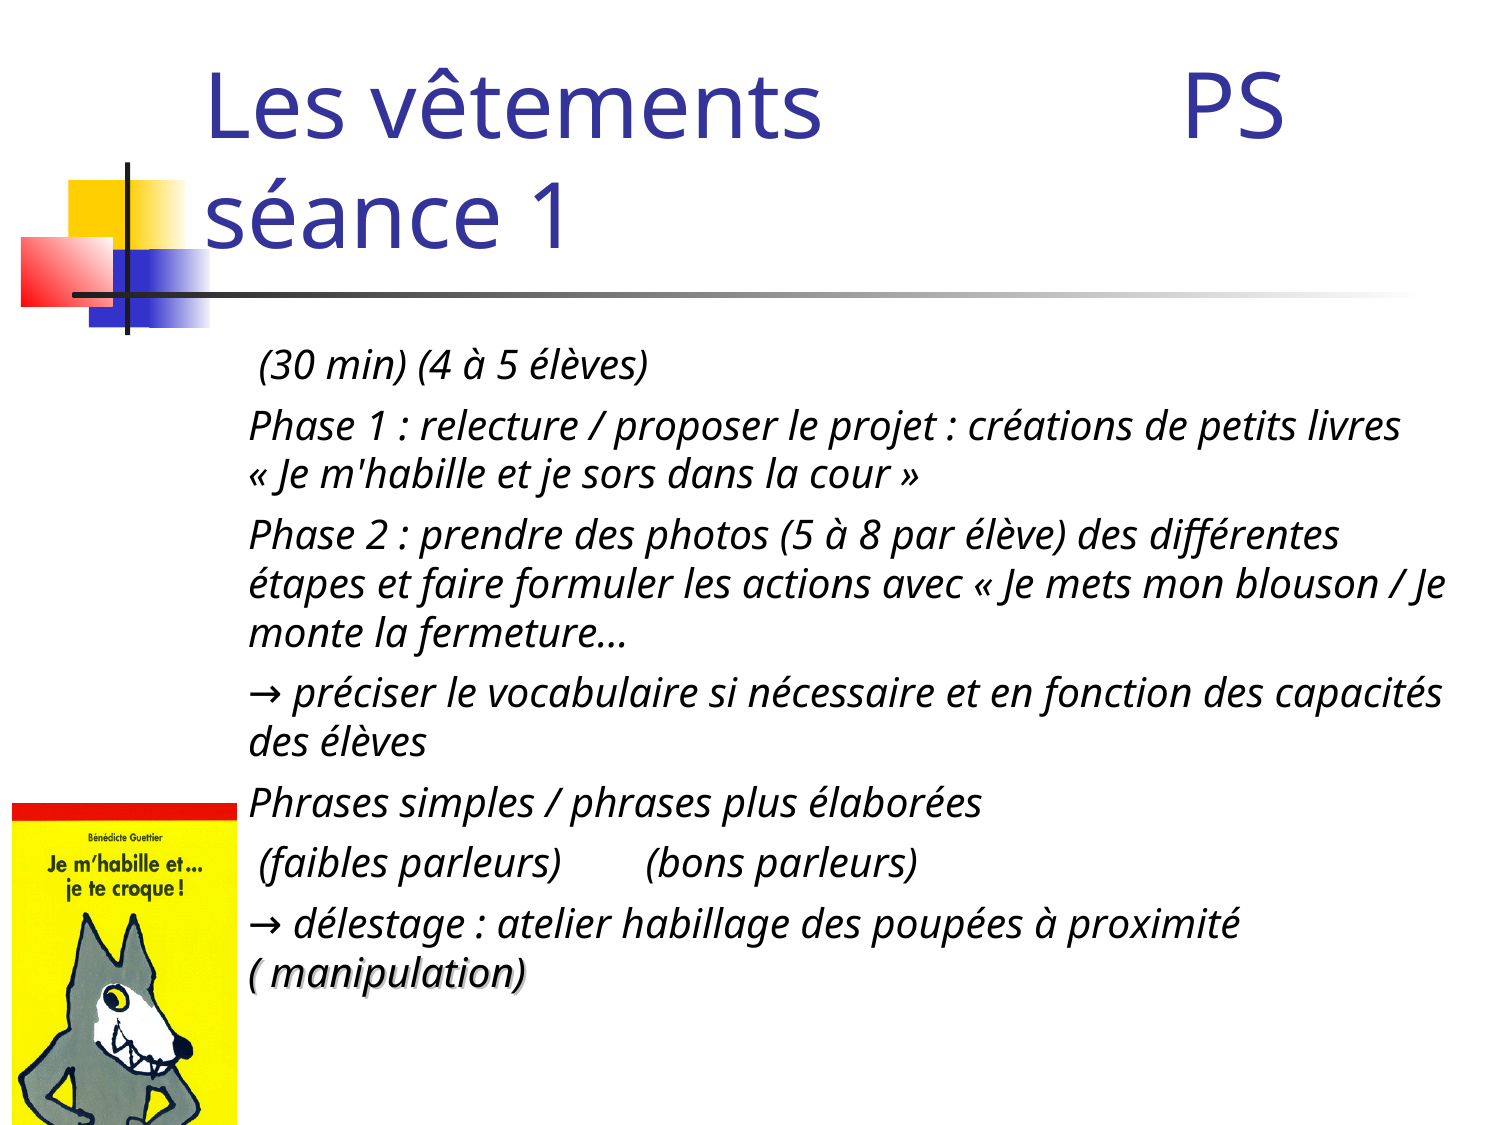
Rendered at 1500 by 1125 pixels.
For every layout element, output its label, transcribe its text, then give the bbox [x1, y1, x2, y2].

list (30 min) (4 à 5 élèves) Phase 1 : relecture / proposer le projet : créations de petits livres « Je m'habille et je sors dans la cour » Phase 2 : prendre des photos (5 à 8 par élève) des différentes étapes et faire formuler les actions avec « Je mets mon blouson / Je monte la fermeture... → préciser le vocabulaire si nécessaire et en fonction des capacités des élèves Phrases simples / phrases plus élaborées (faibles parleurs) (bons parleurs) → délestage : atelier habillage des poupées à proximité ( manipulation) [193, 330, 1469, 1006]
title Les vêtements PS séance 1 [188, 35, 1467, 275]
picture [12, 803, 237, 1125]
